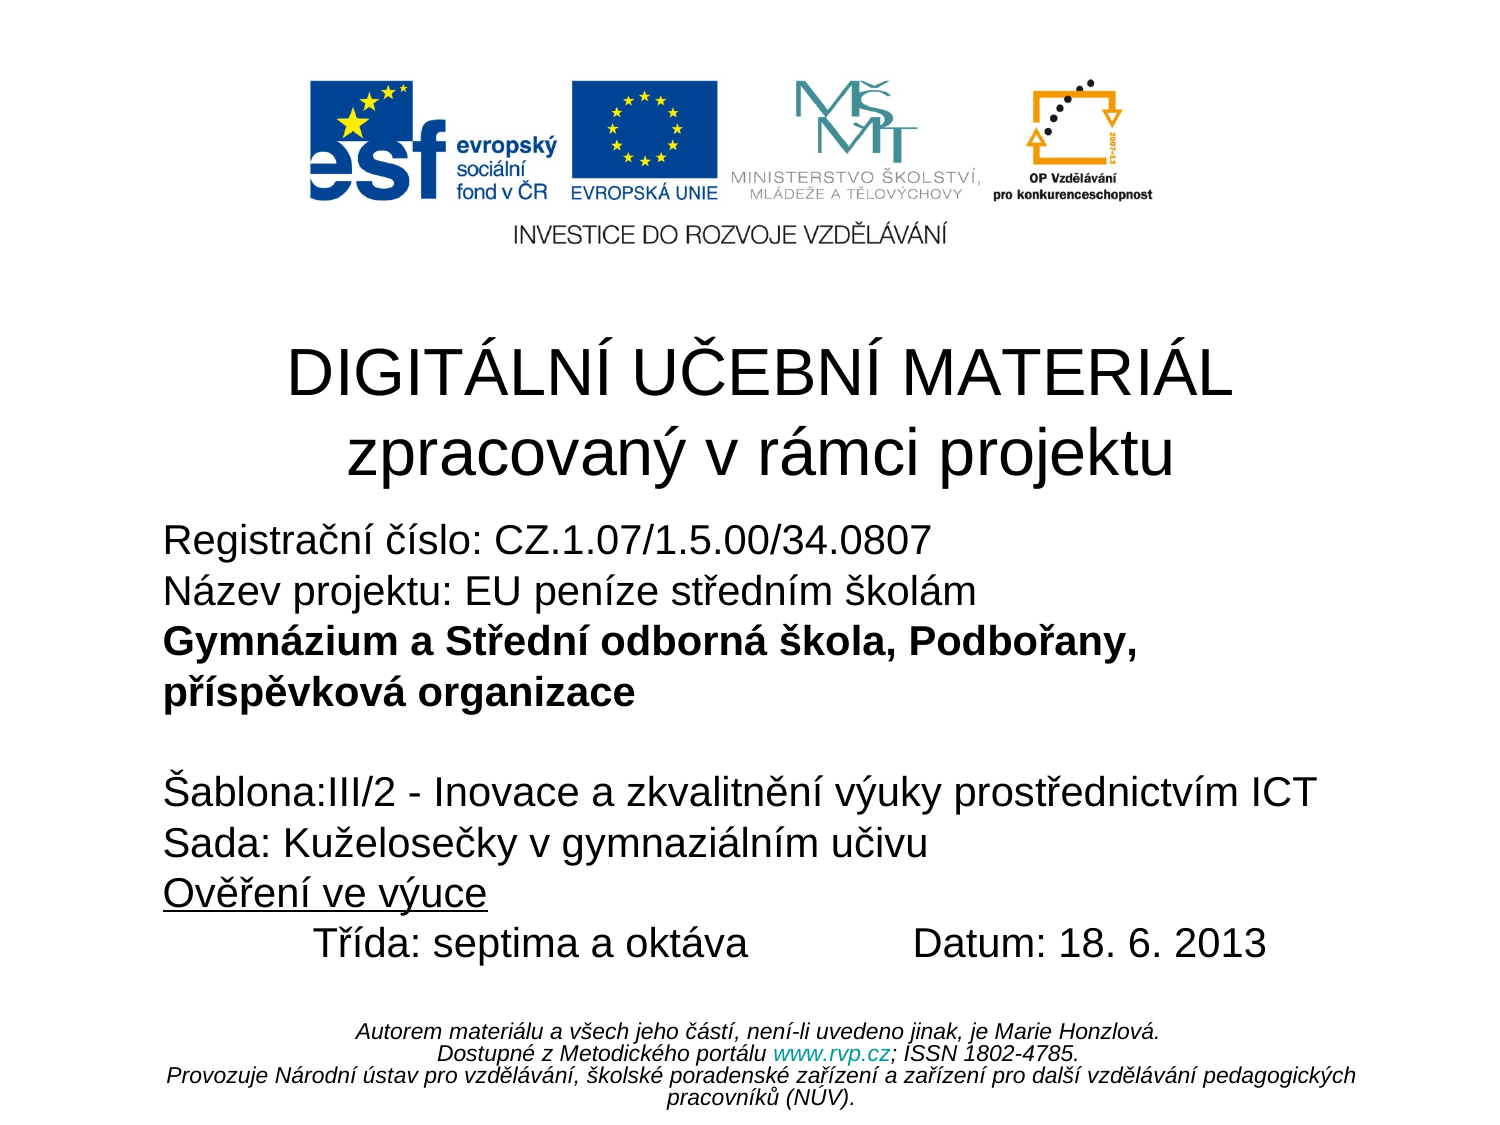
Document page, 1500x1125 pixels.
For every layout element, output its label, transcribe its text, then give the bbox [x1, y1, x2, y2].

text_box Registrační číslo: CZ.1.07/1.5.00/34.0807 Název projektu: EU peníze středním školám Gymnázium a Střední odborná škola, Podbořany, příspěvková organizace Šablona:III/2 - Inovace a zkvalitnění výuky prostřednictvím ICT Sada: Kuželosečky v gymnaziálním učivu Ověření ve výuce Třída: septima a oktáva Datum: 18. 6. 2013 Autorem materiálu a všech jeho částí, není-li uvedeno jinak, je Marie Honzlová. Dostupné z Metodického portálu www.rvp.cz; ISSN 1802-4785. Provozuje Národní ústav pro vzdělávání, školské poradenské zařízení a zařízení pro další vzdělávání pedagogických pracovníků (NÚV). [147, 515, 1376, 1125]
picture [265, 42, 1210, 274]
title DIGITÁLNÍ UČEBNÍ MATERIÁL zpracovaný v rámci projektu [123, 321, 1399, 497]
